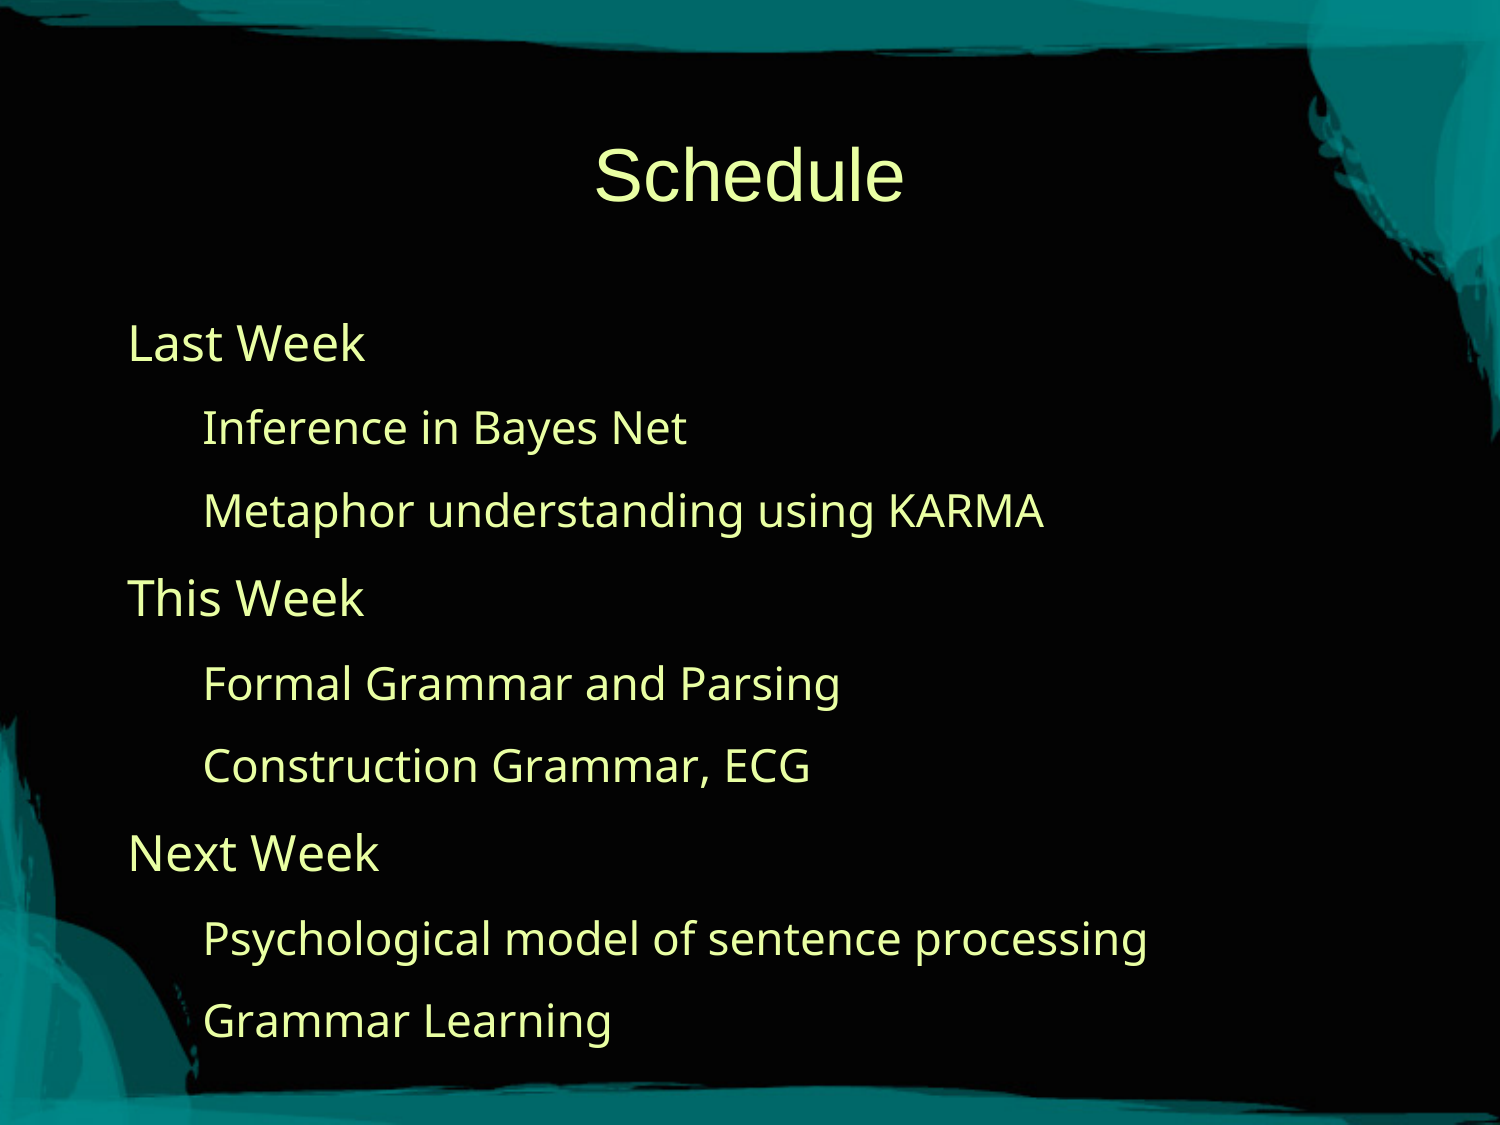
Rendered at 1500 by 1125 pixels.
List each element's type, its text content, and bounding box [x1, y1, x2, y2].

list Last Week Inference in Bayes Net Metaphor understanding using KARMA This Week Formal Grammar and Parsing Construction Grammar, ECG Next Week Psychological model of sentence processing Grammar Learning [112, 299, 1388, 1000]
picture [0, 0, 1500, 1125]
title Schedule [112, 87, 1388, 263]
